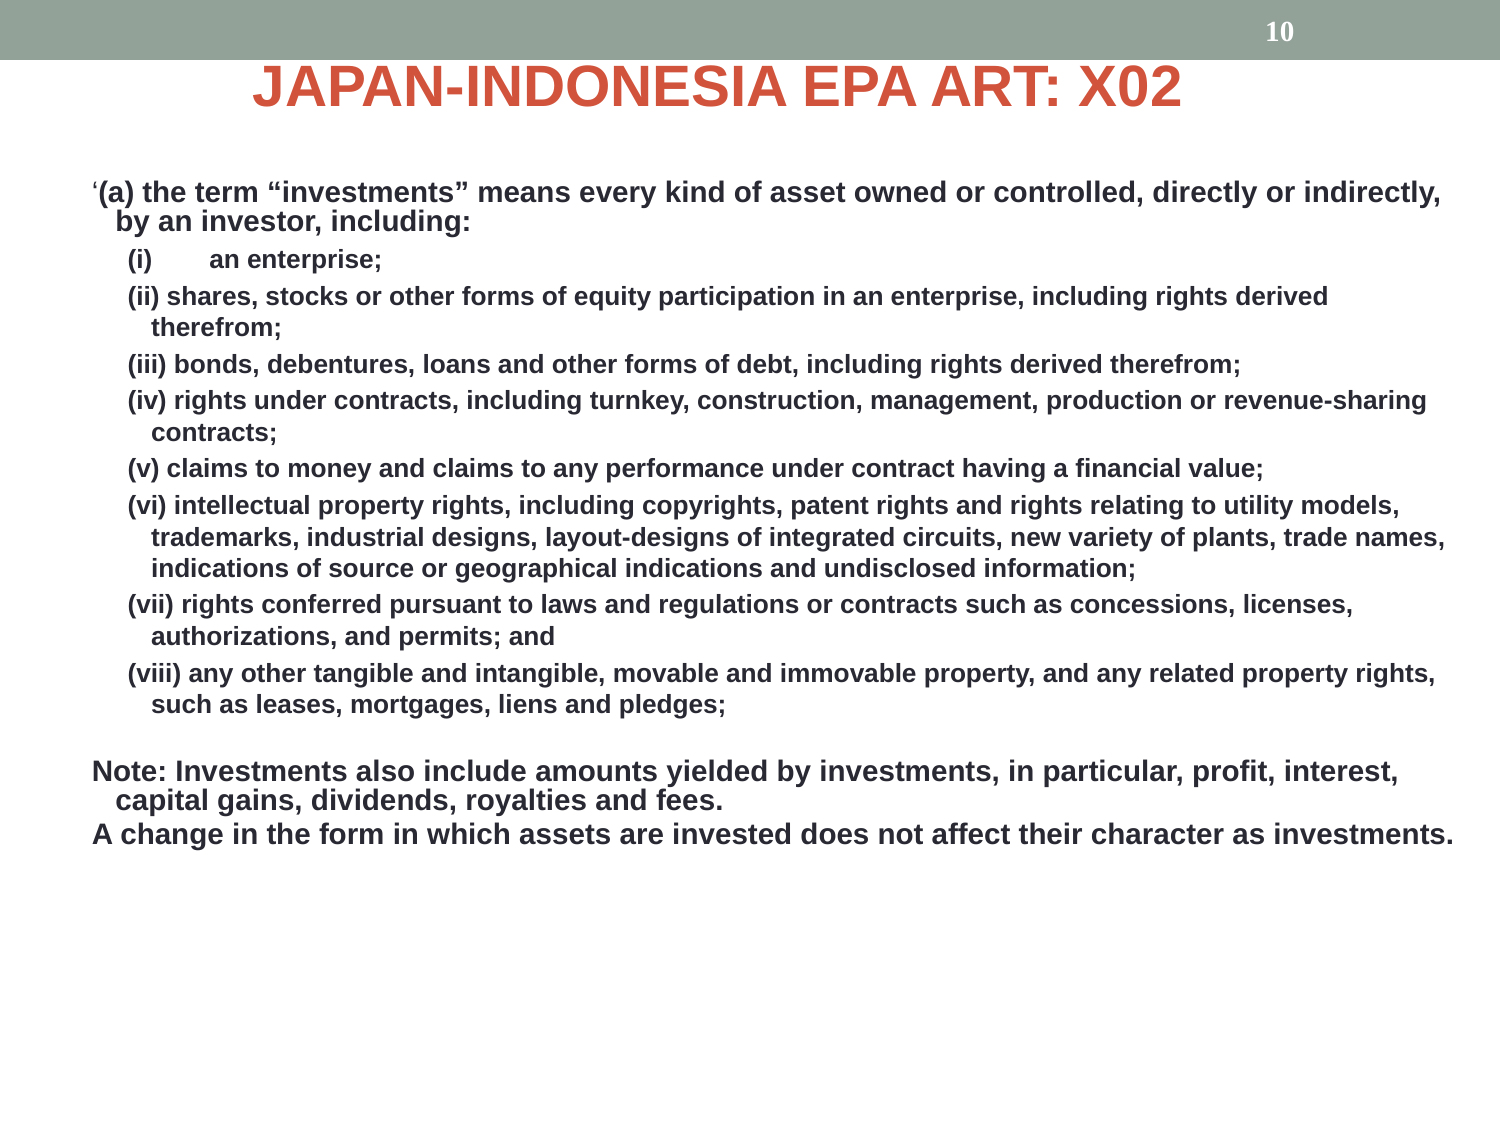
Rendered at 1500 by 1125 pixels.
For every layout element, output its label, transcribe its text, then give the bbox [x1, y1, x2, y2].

text_box JAPAN-INDONESIA EPA ART: X02 [238, 54, 1198, 126]
list ‘(a) the term “investments” means every kind of asset owned or controlled, directly or indirectly, by an investor, including: (i) an enterprise; (ii) shares, stocks or other forms of equity participation in an enterprise, including rights derived therefrom; (iii) bonds, debentures, loans and other forms of debt, including rights derived therefrom; (iv) rights under contracts, including turnkey, construction, management, production or revenue-sharing contracts; (v) claims to money and claims to any performance under contract having a financial value; (vi) intellectual property rights, including copyrights, patent rights and rights relating to utility models, trademarks, industrial designs, layout-designs of integrated circuits, new variety of plants, trade names, indications of source or geographical indications and undisclosed information; (vii) rights conferred pursuant to laws and regulations or contracts such as concessions, licenses, authorizations, and permits; and (viii) any other tangible and intangible, movable and immovable property, and any related property rights, such as leases, mortgages, liens and pledges; Note: Investments also include amounts yielded by investments, in particular, profit, interest, capital gains, dividends, royalties and fees. A change in the form in which assets are invested does not affect their character as investments. [76, 172, 1471, 882]
slide_number <編號> [1250, 3, 1425, 57]
